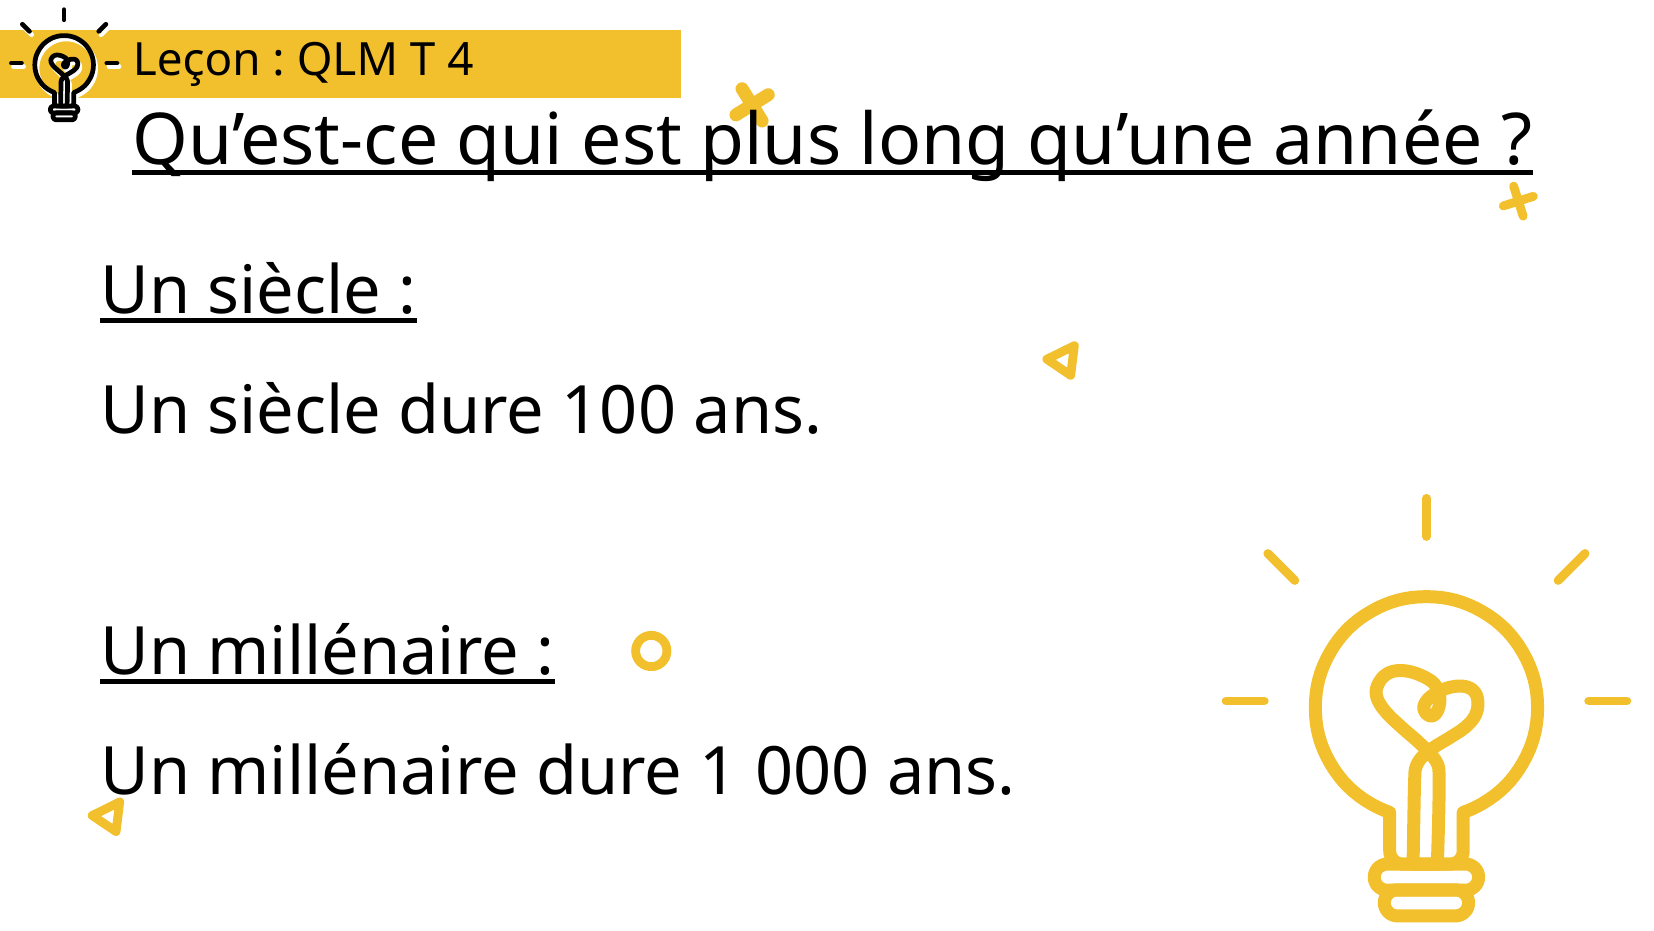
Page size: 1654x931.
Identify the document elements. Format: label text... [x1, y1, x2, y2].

title Qu’est-ce qui est plus long qu’une année ? [88, 59, 1577, 215]
list Un siècle : Un siècle dure 100 ans. Un millénaire : Un millénaire dure 1 000 ans. [29, 242, 1625, 827]
subtitle Leçon : QLM T 4 [132, 17, 677, 97]
